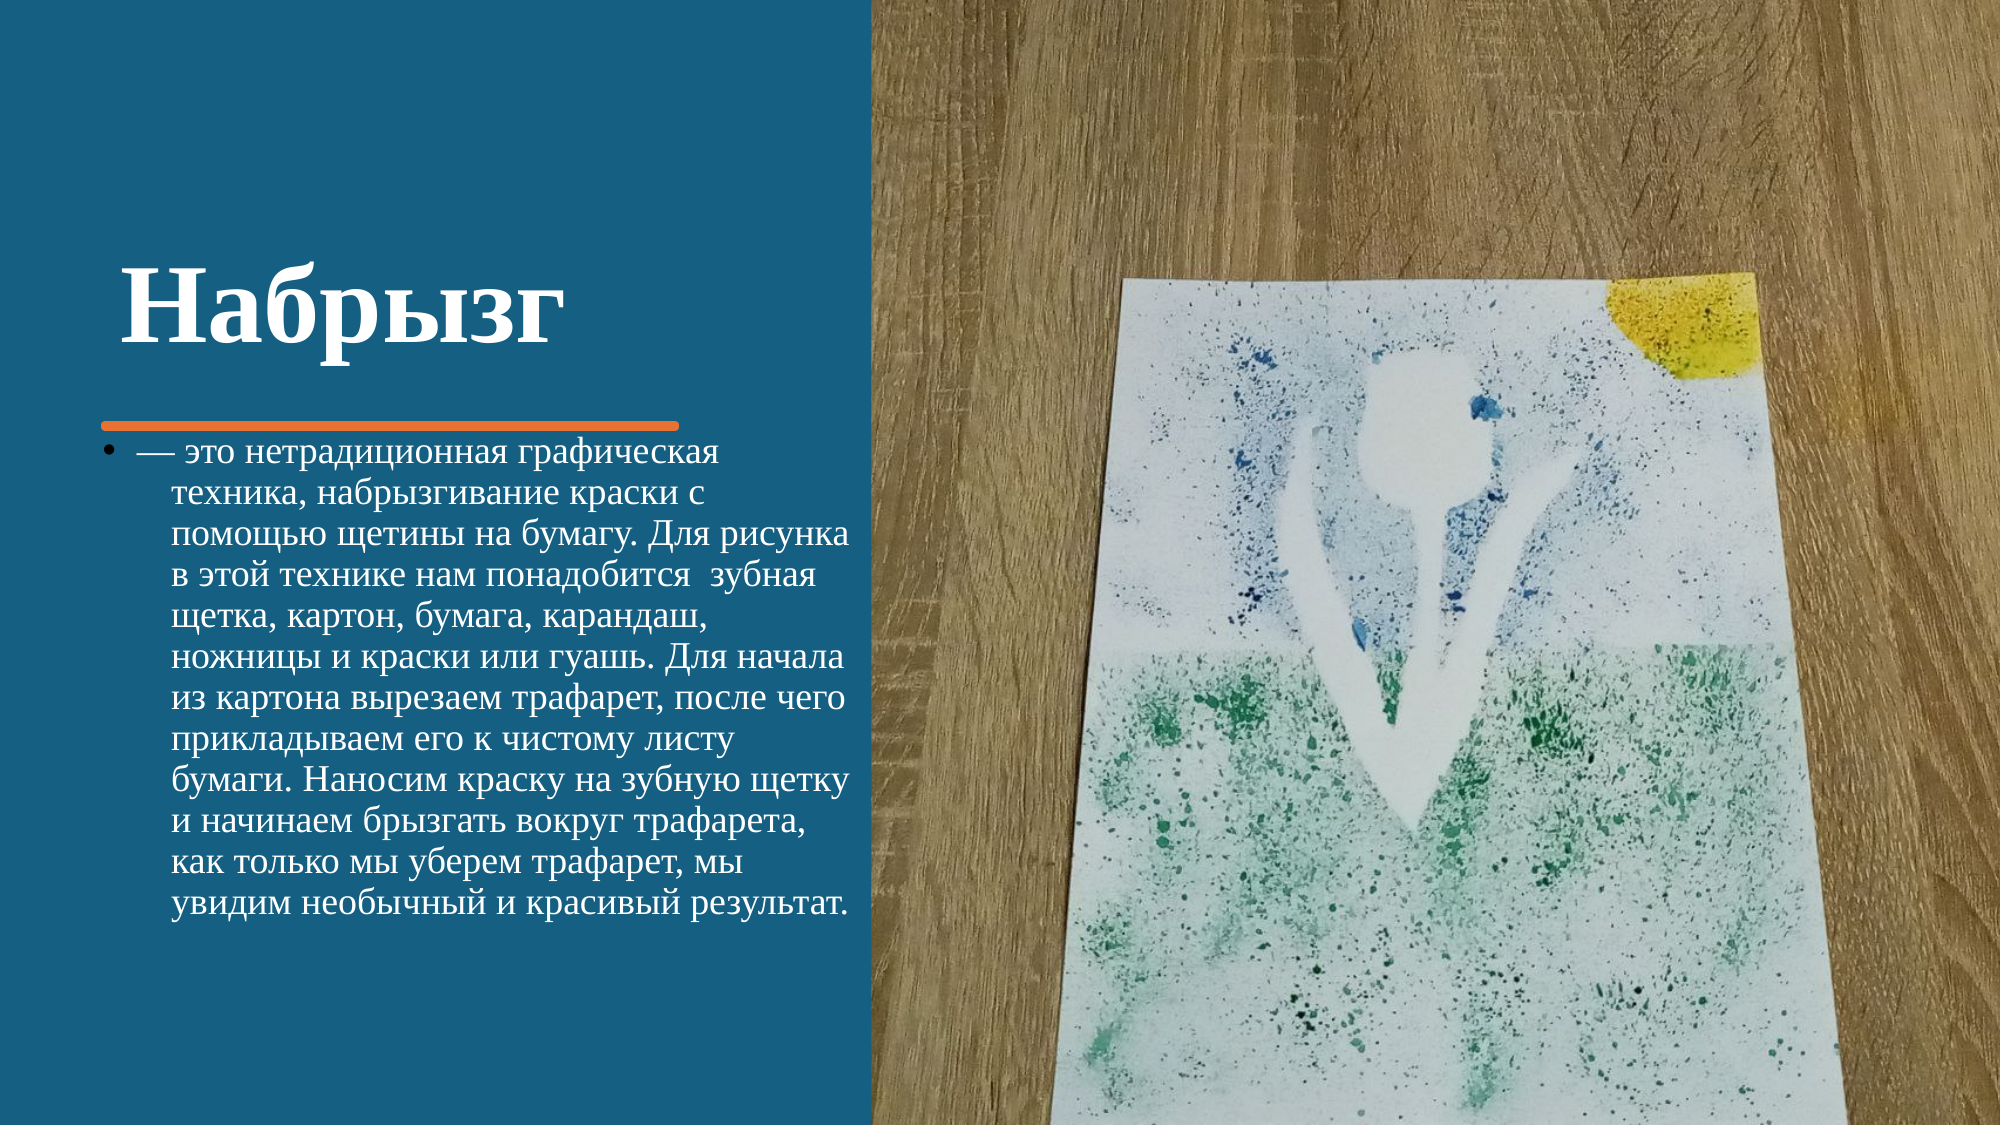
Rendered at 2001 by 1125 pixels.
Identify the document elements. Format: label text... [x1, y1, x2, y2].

picture [871, 0, 2000, 1125]
list — это нетрадиционная графическая техника, набрызгивание краски с помощью щетины на бумагу. Для рисунка в этой технике нам понадобится зубная щетка, картон, бумага, карандаш, ножницы и краски или гуашь. Для начала из картона вырезаем трафарет, после чего прикладываем его к чистому листу бумаги. Наносим краску на зубную щетку и начинаем брызгать вокруг трафарета, как только мы уберем трафарет, мы увидим необычный и красивый результат. [87, 423, 871, 973]
title Набрызг [105, 53, 822, 375]
text_box [0, 0, 871, 1125]
